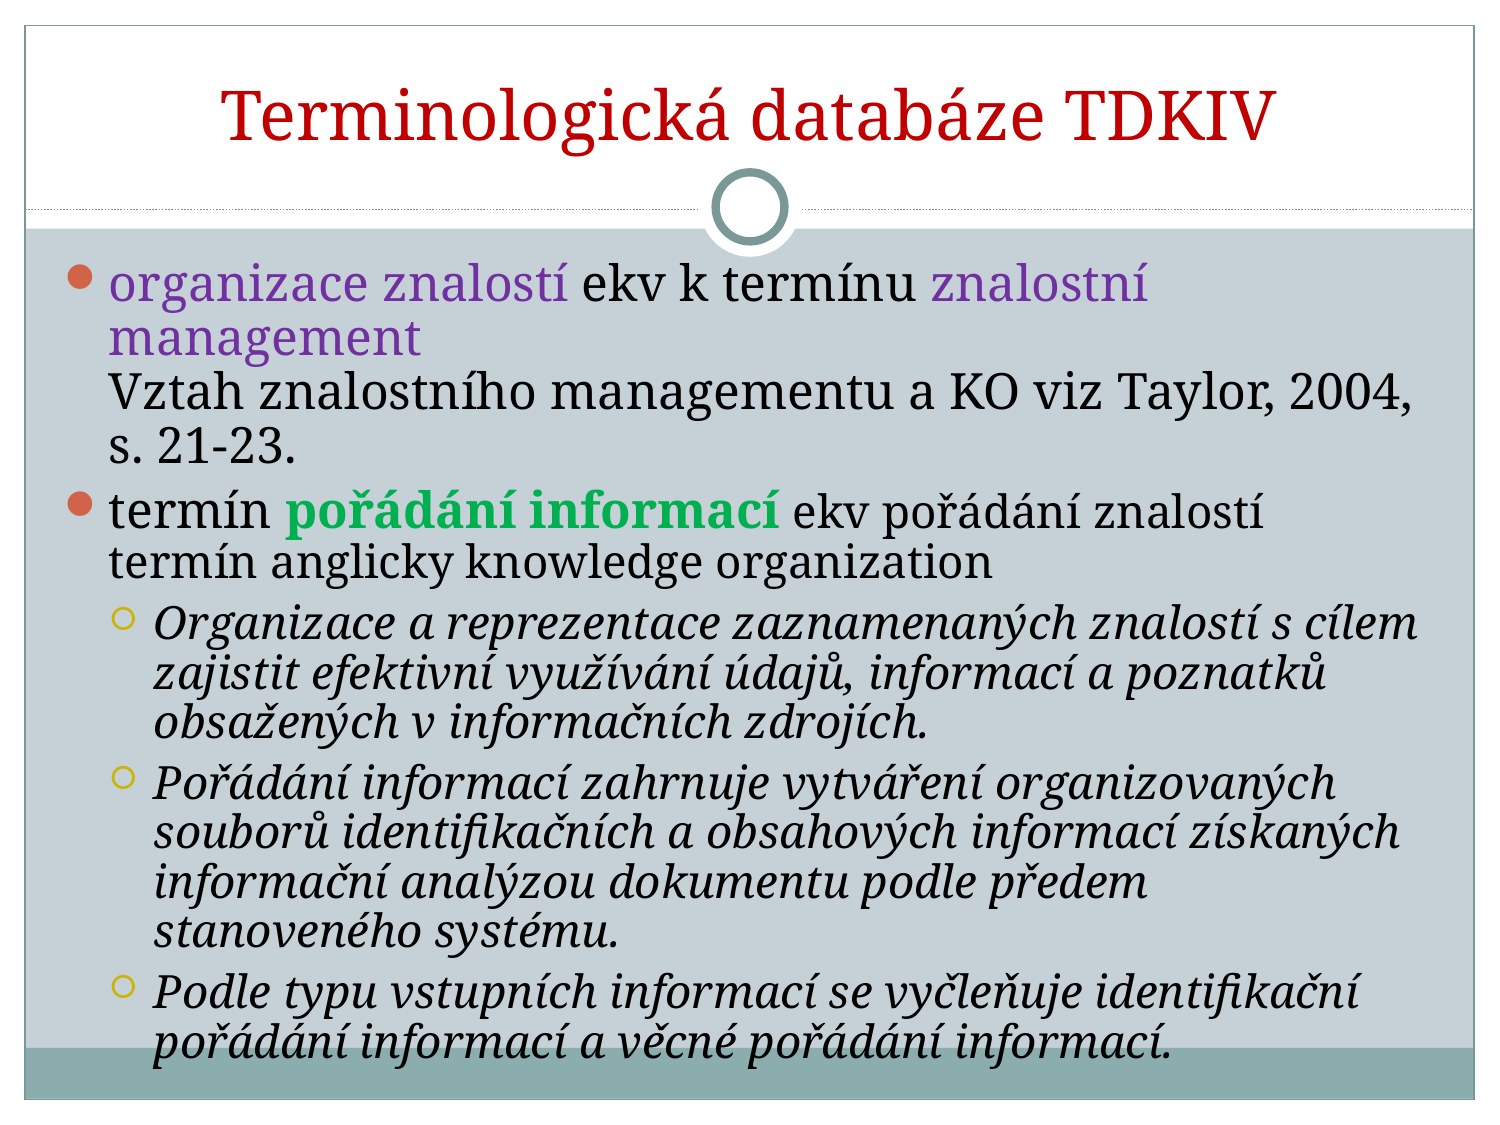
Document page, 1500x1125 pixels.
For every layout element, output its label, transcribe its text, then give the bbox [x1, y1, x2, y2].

list organizace znalostí ekv k termínu znalostní management Vztah znalostního managementu a KO viz Taylor, 2004, s. 21-23. termín pořádání informací ekv pořádání znalostí termín anglicky knowledge organization Organizace a reprezentace zaznamenaných znalostí s cílem zajistit efektivní využívání údajů, informací a poznatků obsažených v informačních zdrojích. Pořádání informací zahrnuje vytváření organizovaných souborů identifikačních a obsahových informací získaných informační analýzou dokumentu podle předem stanoveného systému. Podle typu vstupních informací se vyčleňuje identifikační pořádání informací a věcné pořádání informací. [49, 250, 1445, 1055]
title Terminologická databáze TDKIV [49, 37, 1450, 162]
